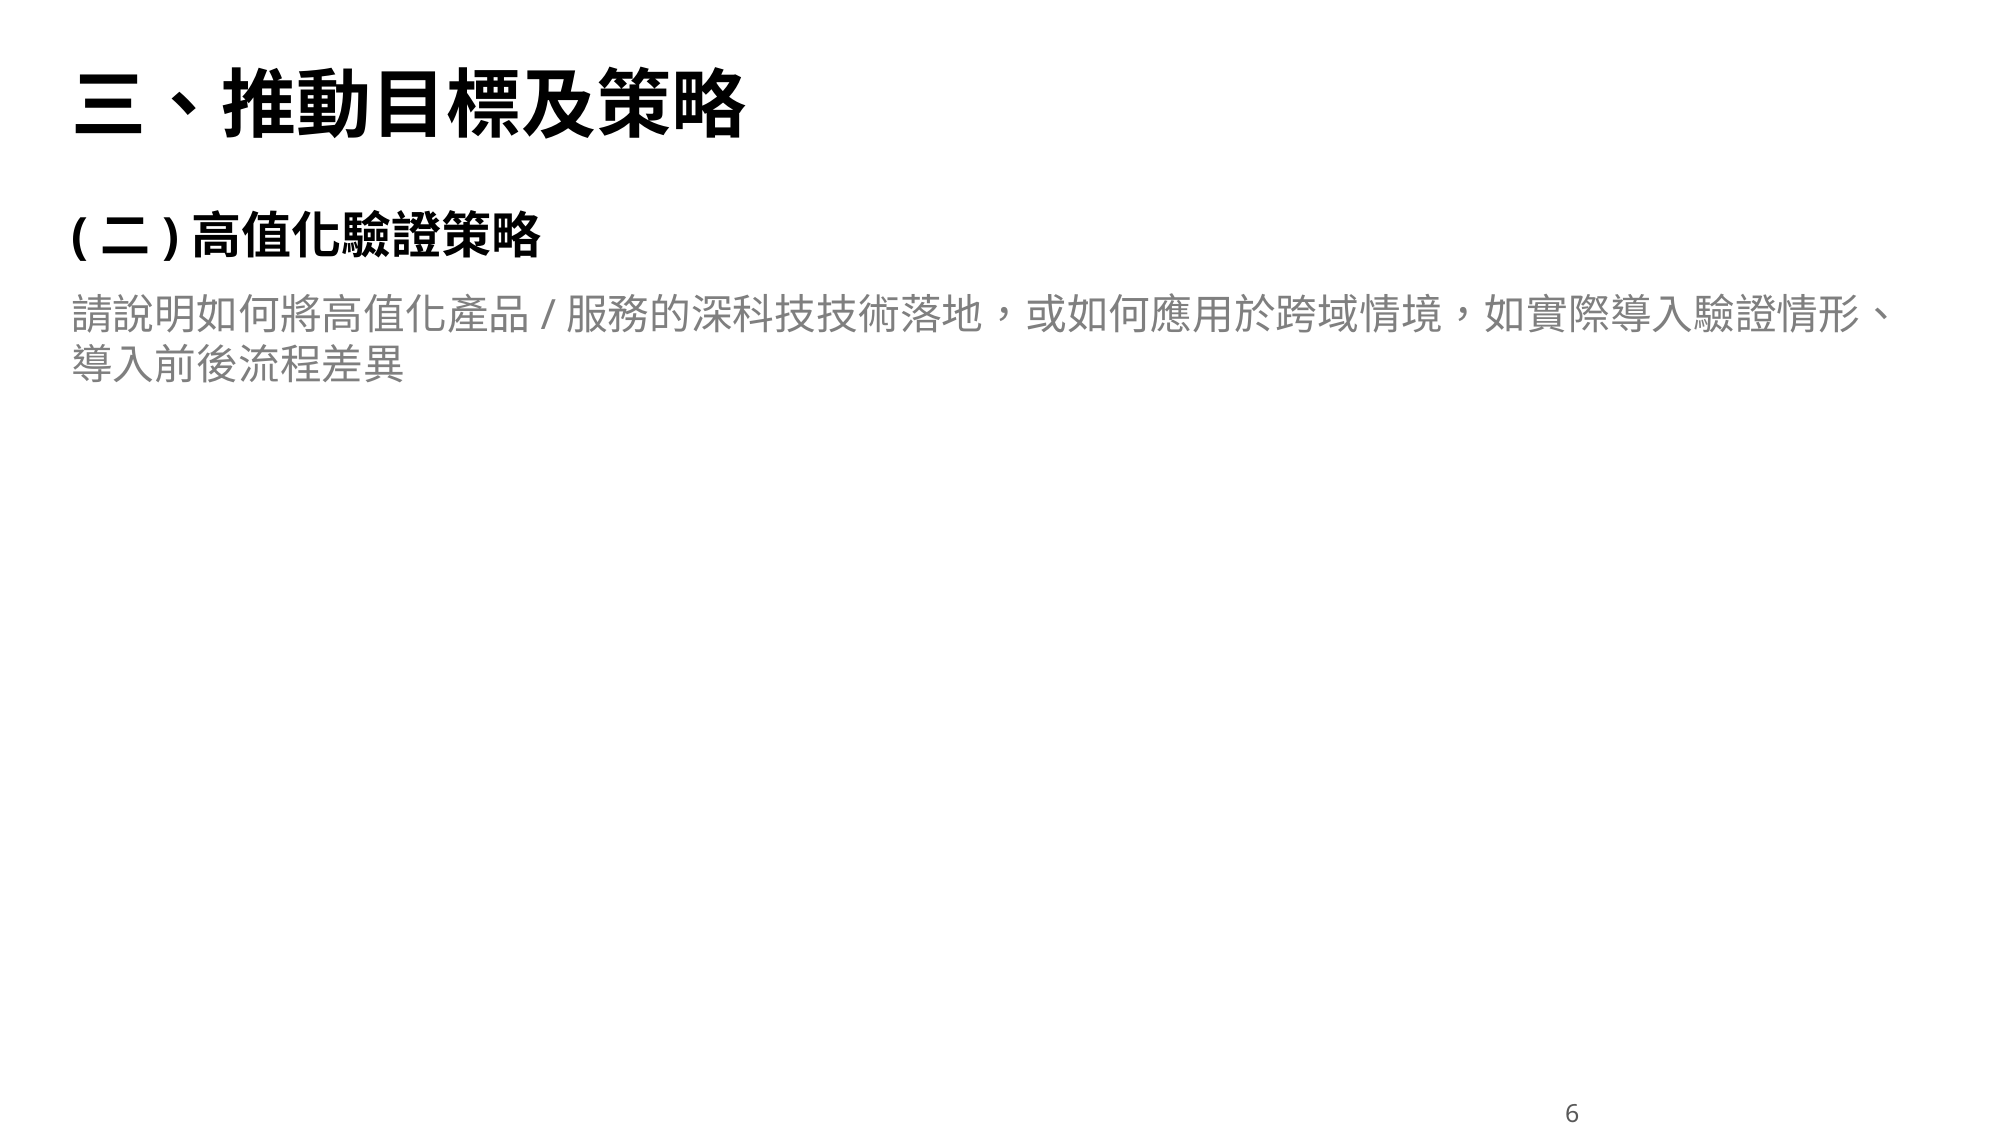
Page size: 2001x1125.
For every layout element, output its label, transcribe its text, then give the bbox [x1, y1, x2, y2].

text_box [1550, 1089, 2000, 1125]
text_box 請說明如何將高值化產品/服務的深科技技術落地，或如何應用於跨域情境，如實際導入驗證情形、導入前後流程差異 [56, 280, 1904, 397]
title 三、推動目標及策略 [56, 52, 1857, 162]
text_box (二)高值化驗證策略 [56, 188, 742, 280]
